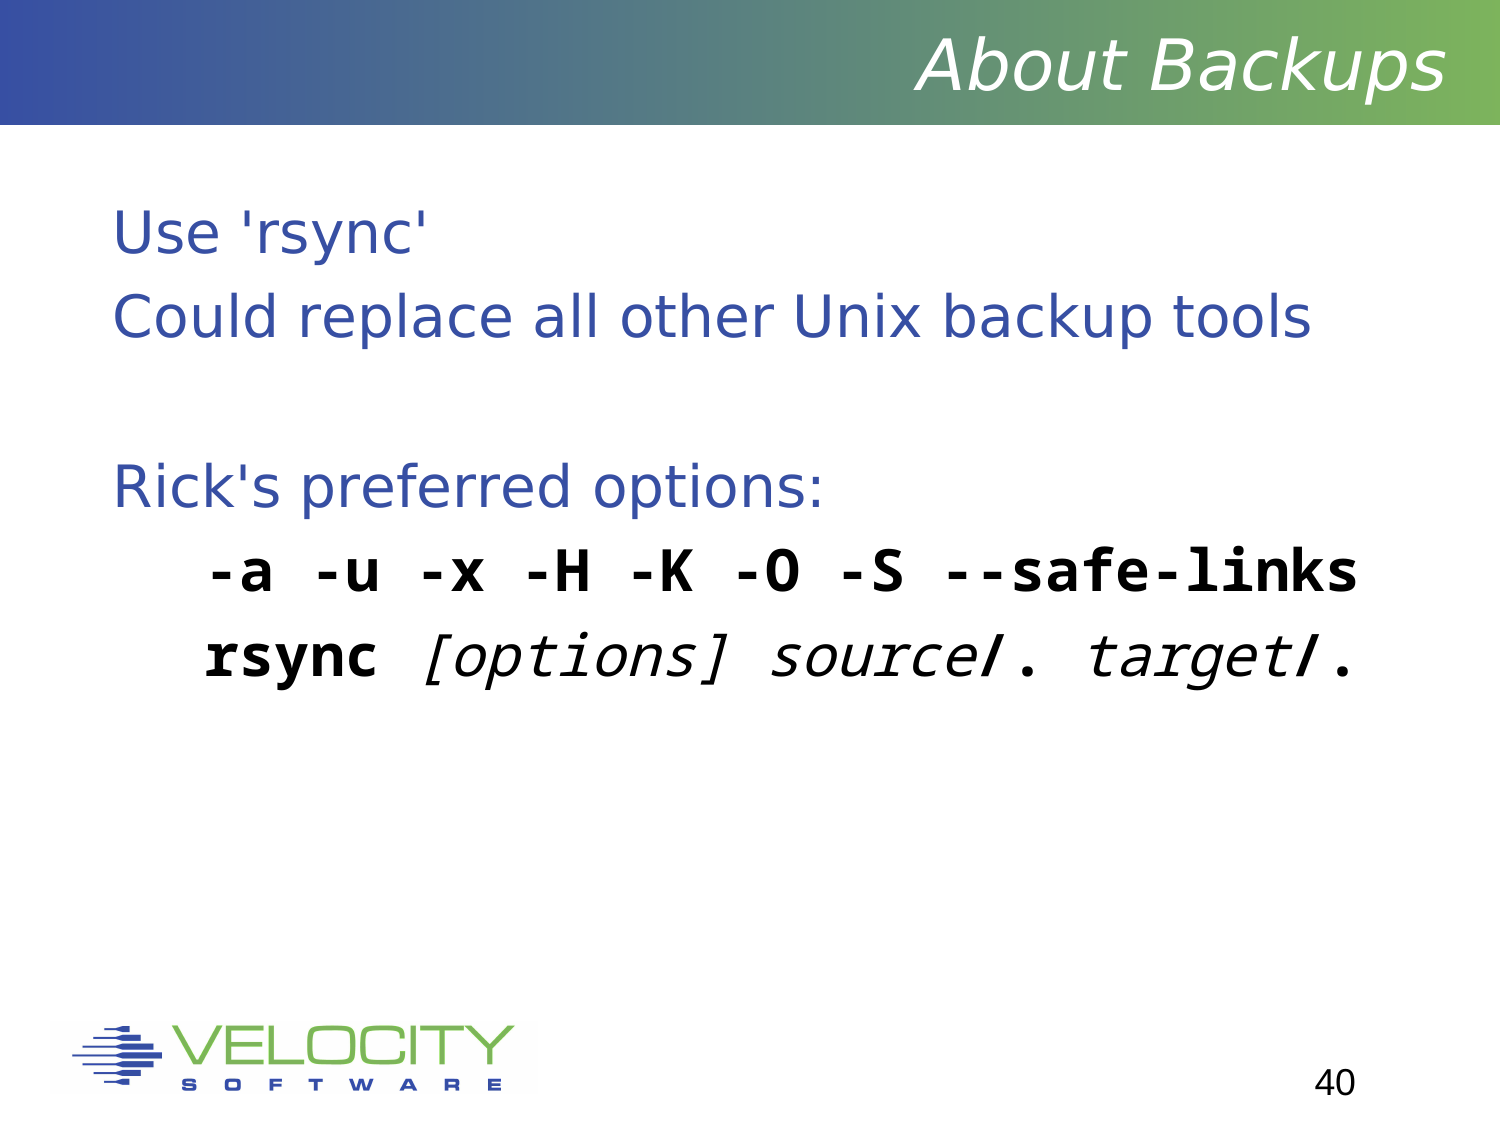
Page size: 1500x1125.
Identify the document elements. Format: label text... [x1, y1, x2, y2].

picture [50, 1021, 538, 1094]
list Use 'rsync' Could replace all other Unix backup tools Rick's preferred options: -a -u -x -H -K -O -S --safe-links rsync [options] source/. target/. [70, 187, 1438, 988]
title About Backups [62, 12, 1463, 113]
